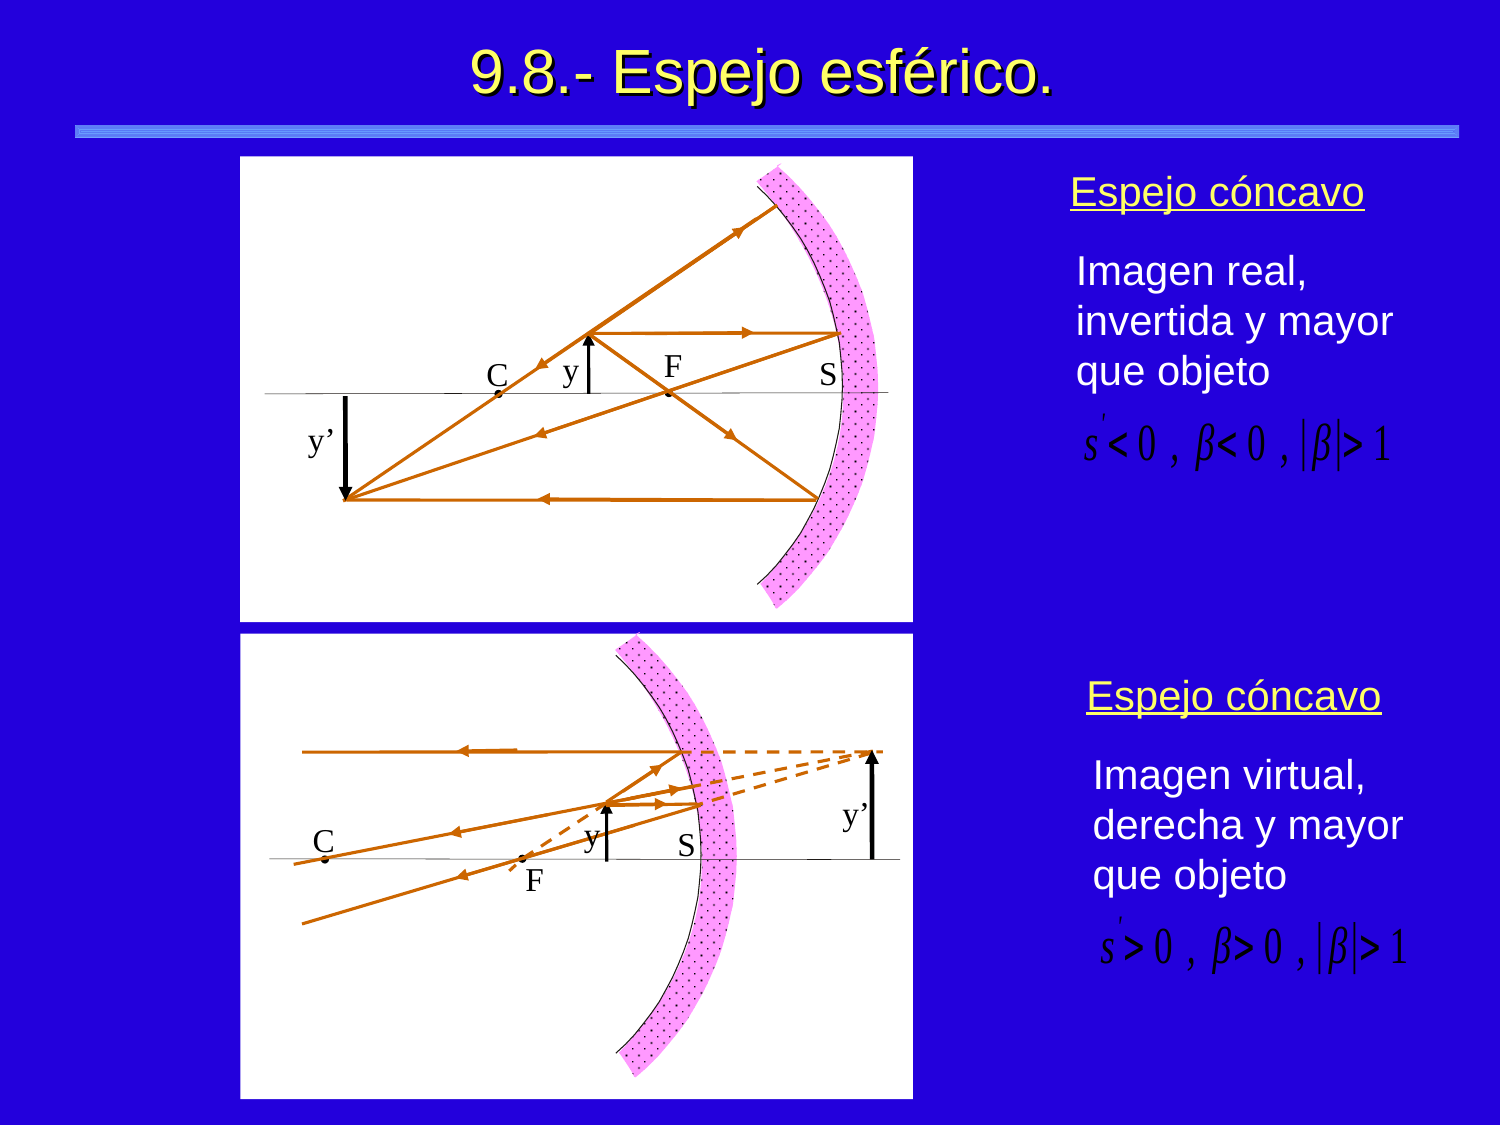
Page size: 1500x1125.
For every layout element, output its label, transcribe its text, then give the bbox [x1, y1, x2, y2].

text_box F [650, 343, 696, 384]
text_box C [505, 383, 521, 394]
text_box C [300, 818, 347, 859]
chart [1072, 404, 1404, 472]
text_box Imagen real, invertida y mayor que objeto [1061, 236, 1436, 402]
text_box Espejo cóncavo [1029, 157, 1405, 223]
text_box Imagen virtual, derecha y mayor que objeto [1077, 739, 1453, 906]
text_box 9.8.- Espejo esférico. [50, 23, 1476, 114]
text_box Espejo cóncavo [1046, 660, 1422, 727]
text_box y [548, 348, 562, 358]
text_box y’ [298, 418, 343, 459]
text_box y [591, 348, 595, 389]
text_box S [663, 823, 710, 864]
text_box y’ [833, 791, 880, 832]
text_box [240, 156, 913, 623]
text_box y [609, 812, 616, 853]
text_box F [511, 858, 558, 899]
text_box C [474, 353, 521, 394]
text_box [75, 125, 1460, 138]
text_box y [548, 348, 587, 389]
chart [1088, 908, 1421, 976]
text_box S [805, 352, 852, 393]
text_box [240, 632, 913, 1100]
text_box y [569, 812, 605, 853]
